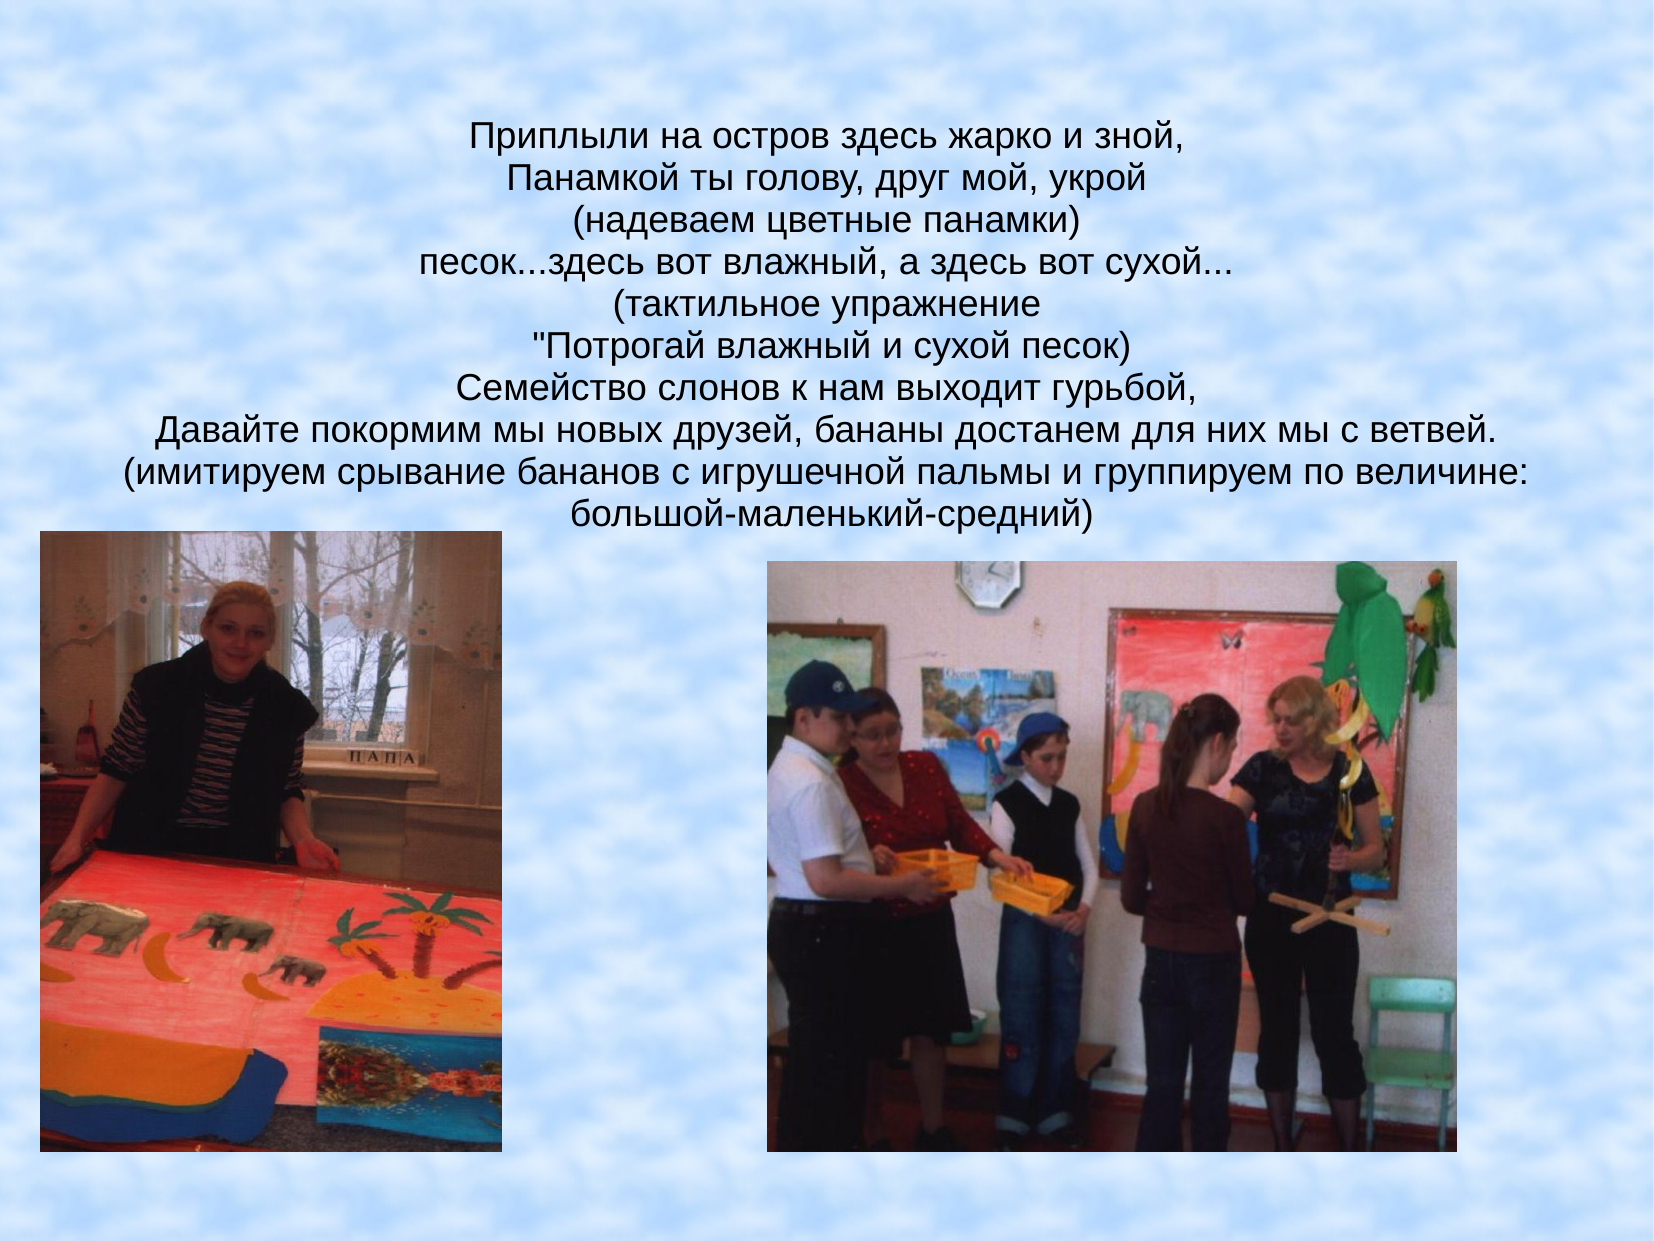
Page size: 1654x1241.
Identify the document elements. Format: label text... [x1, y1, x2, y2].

picture [0, 0, 1654, 1241]
subtitle Приплыли на остров здесь жарко и зной, Панамкой ты голову, друг мой, укрой (надеваем цветные панамки) песок...здесь вот влажный, а здесь вот сухой... (тактильное упражнение "Потрогай влажный и сухой песок) Семейство слонов к нам выходит гурьбой, Давайте покормим мы новых друзей, бананы достанем для них мы с ветвей. (имитируем срывание бананов с игрушечной пальмы и группируем по величине: большой-маленький-средний) [29, 59, 1625, 591]
